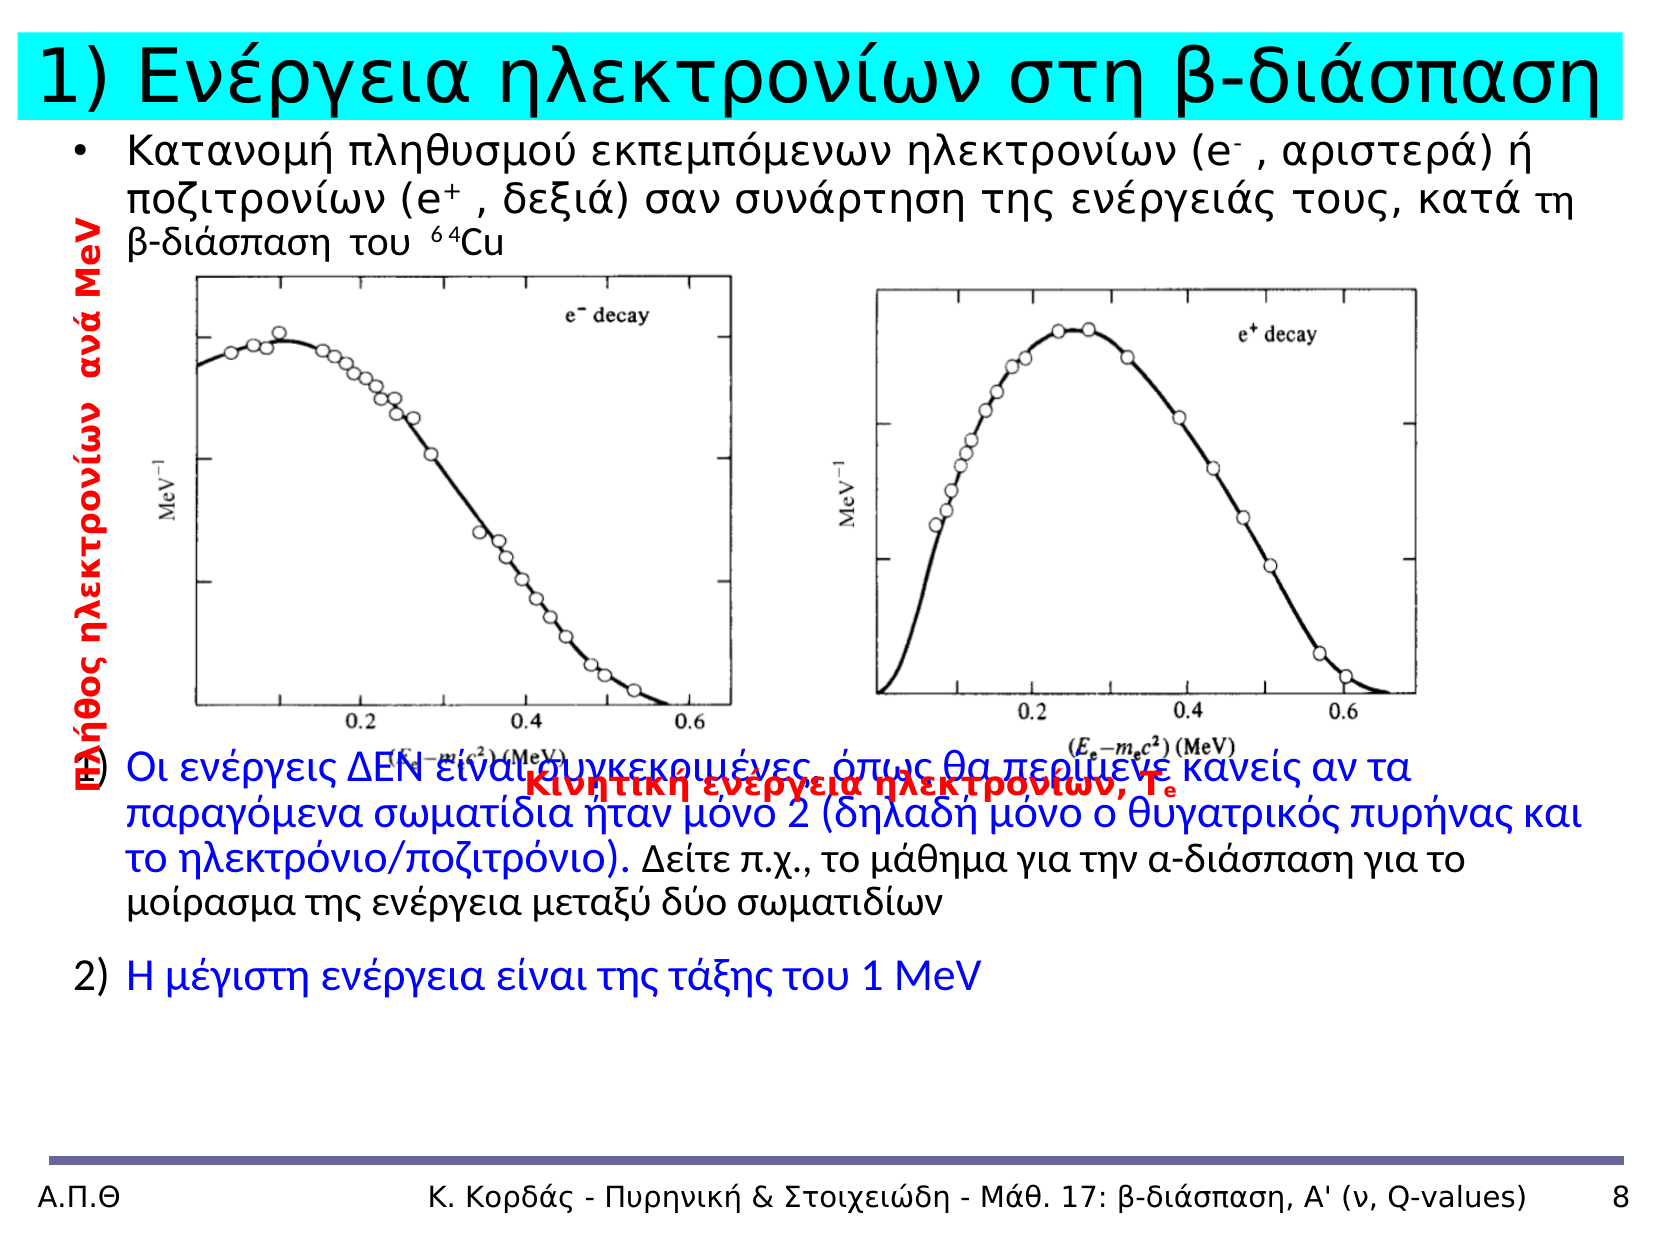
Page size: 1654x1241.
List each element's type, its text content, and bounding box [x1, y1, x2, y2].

text_box Πλήθος ηλεκτρονίων ανά MeV [61, 200, 166, 809]
title 1) Ενέργεια ηλεκτρονίων στη β-διάσπαση [17, 32, 1623, 120]
text_box Κινητική ενέργεια ηλεκτρονίων, Τe [509, 756, 1335, 822]
list Κατανομή πληθυσμού εκπεμπόμενων ηλεκτρονίων (e- , αριστερά) ή ποζιτρονίων (e+ , δεξιά) σαν συνάρτηση της ενέργειάς τους, κατά τη β-διάσπαση του 6 4Cu Οι ενέργεις ΔΕΝ είναι συγκεκριμένες, όπως θα περίμενε κανείς αν τα παραγόμενα σωματίδια ήταν μόνο 2 (δηλαδή μόνο ο θυγατρικός πυρήνας και το ηλεκτρόνιο/ποζιτρόνιο). Δείτε π.χ., το μάθημα για την α-διάσπαση για το μοίρασμα της ενέργεια μεταξύ δύο σωματιδίων Η μέγιστη ενέργεια είναι της τάξης του 1 MeV [55, 126, 1589, 1145]
